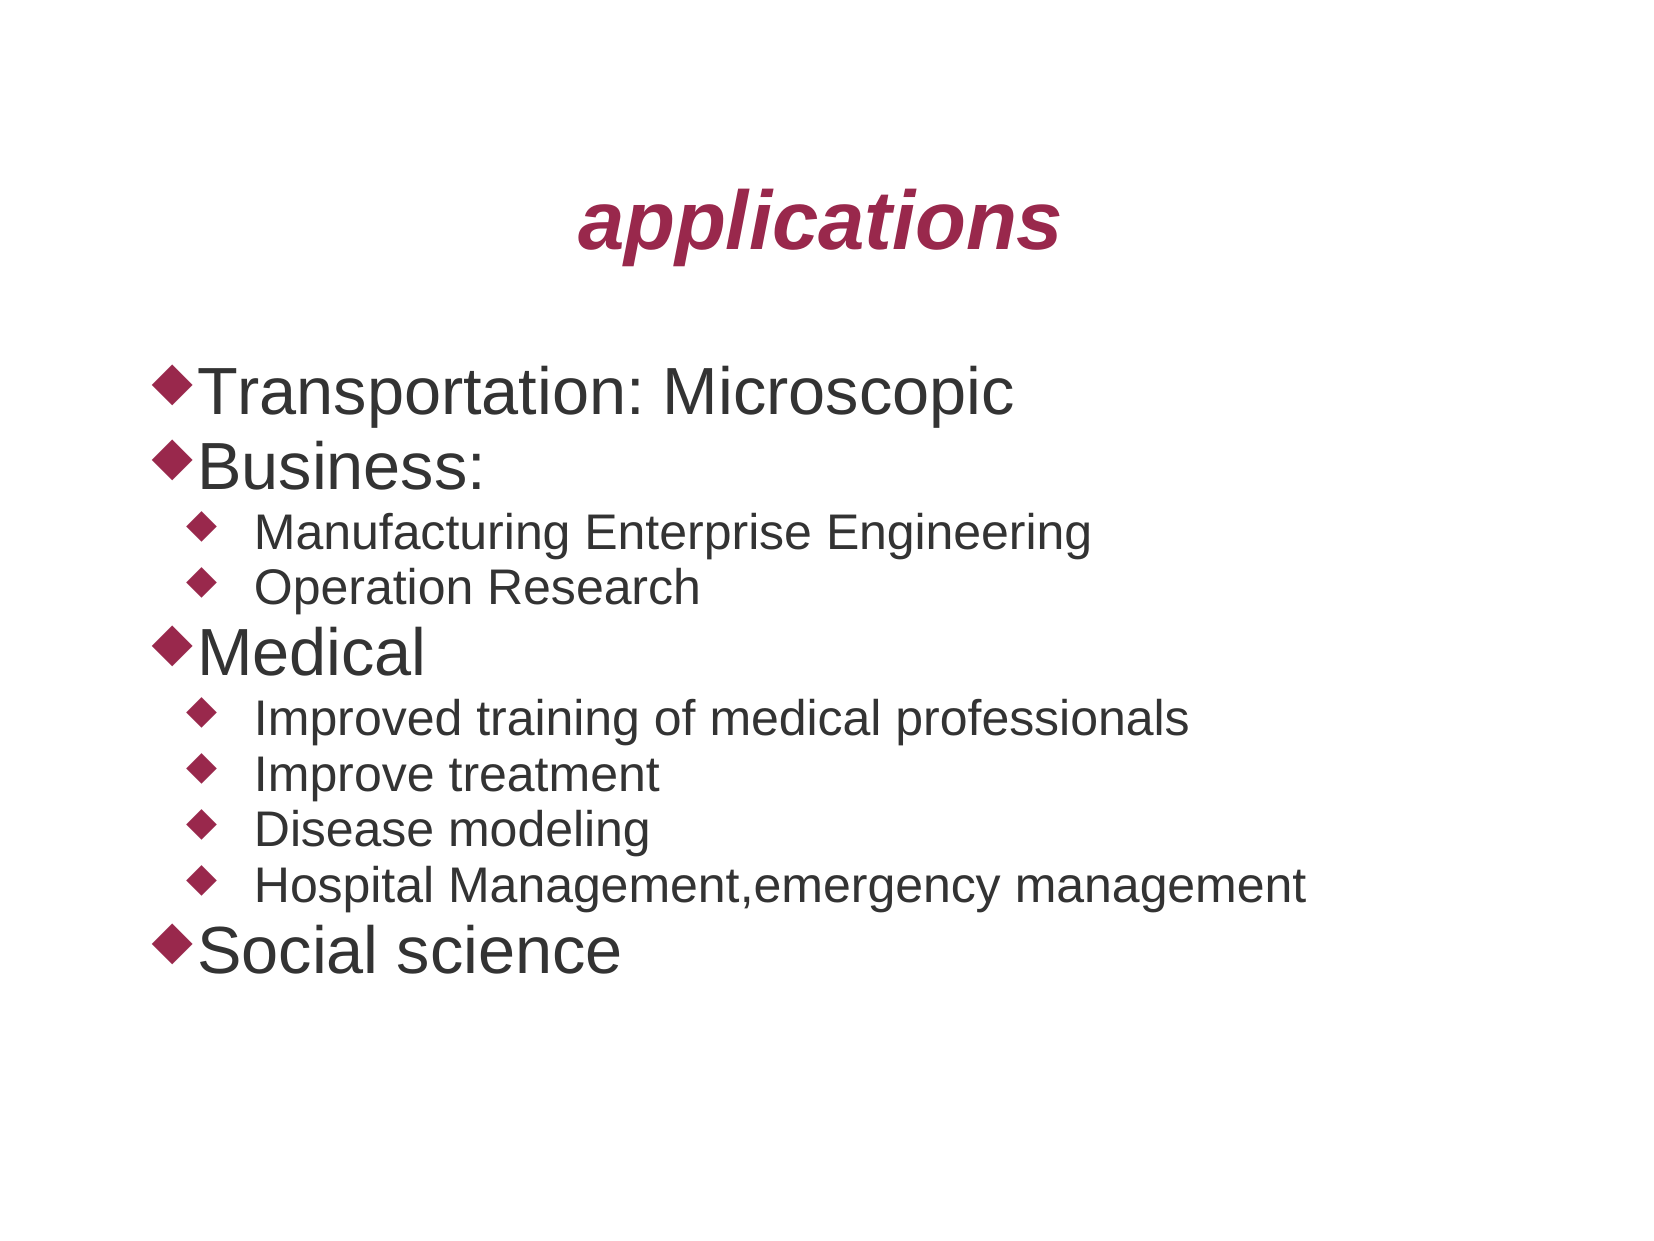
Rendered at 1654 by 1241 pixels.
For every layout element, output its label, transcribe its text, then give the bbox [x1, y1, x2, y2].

title applications [135, 117, 1506, 325]
list Transportation: Microscopic Business: Manufacturing Enterprise Engineering Operation Research Medical Improved training of medical professionals Improve treatment Disease modeling Hospital Management,emergency management Social science [147, 354, 1506, 1063]
